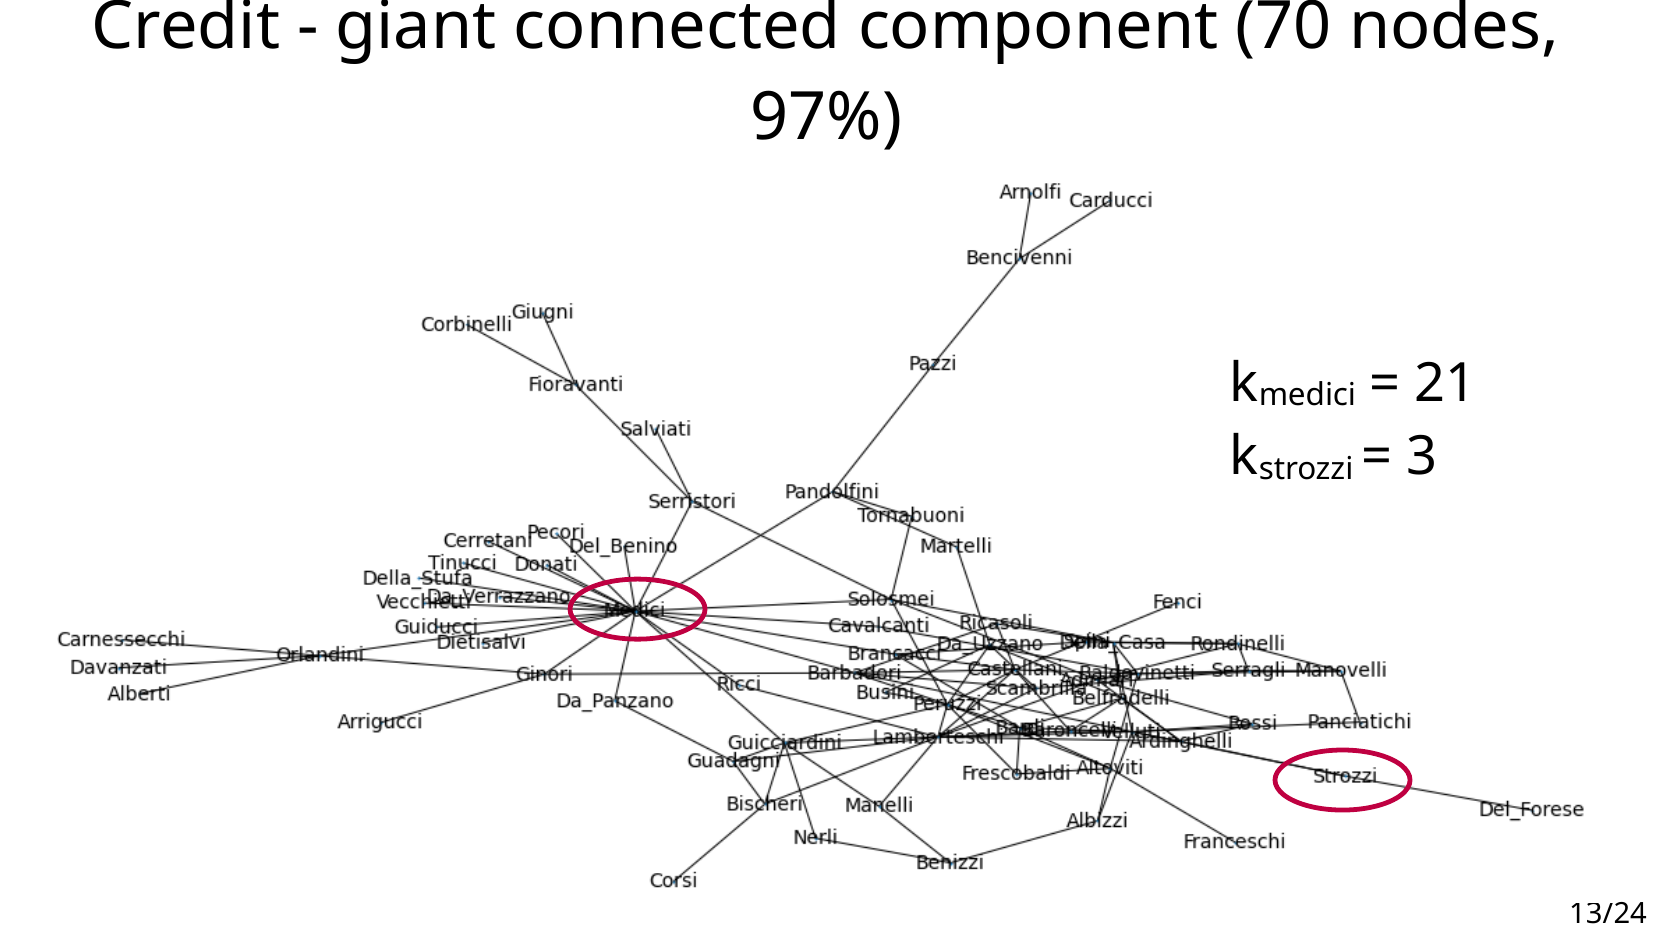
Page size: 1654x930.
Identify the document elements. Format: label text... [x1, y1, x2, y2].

picture [43, 165, 1614, 903]
title Credit - giant connected component (70 nodes, 97%) [82, 1, 1571, 135]
text_box kmedici = 21 kstrozzi = 3 [1215, 335, 1591, 511]
